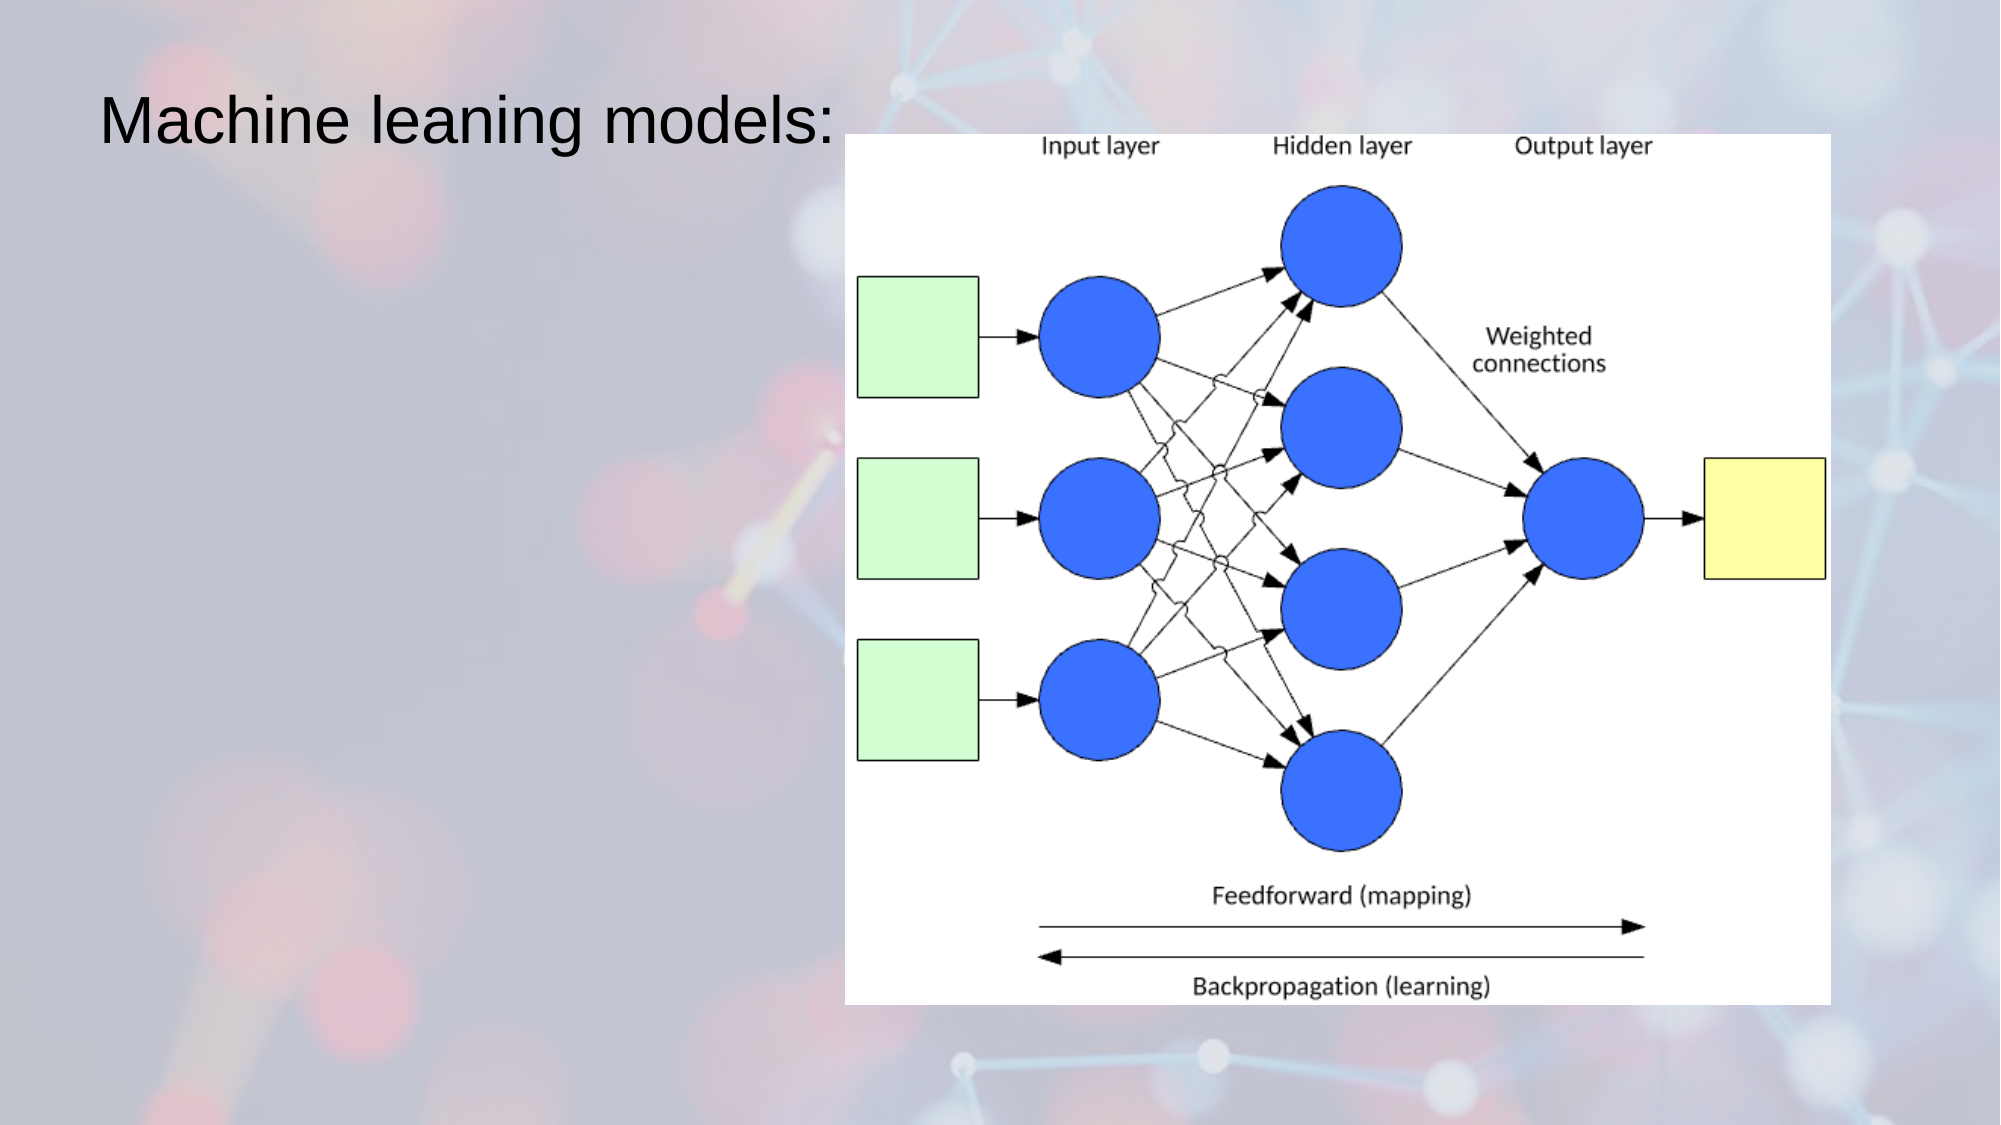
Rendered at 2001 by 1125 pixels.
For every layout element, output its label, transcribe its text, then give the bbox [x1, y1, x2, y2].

title Machine leaning models: [100, 44, 1171, 196]
picture [845, 134, 1831, 1006]
